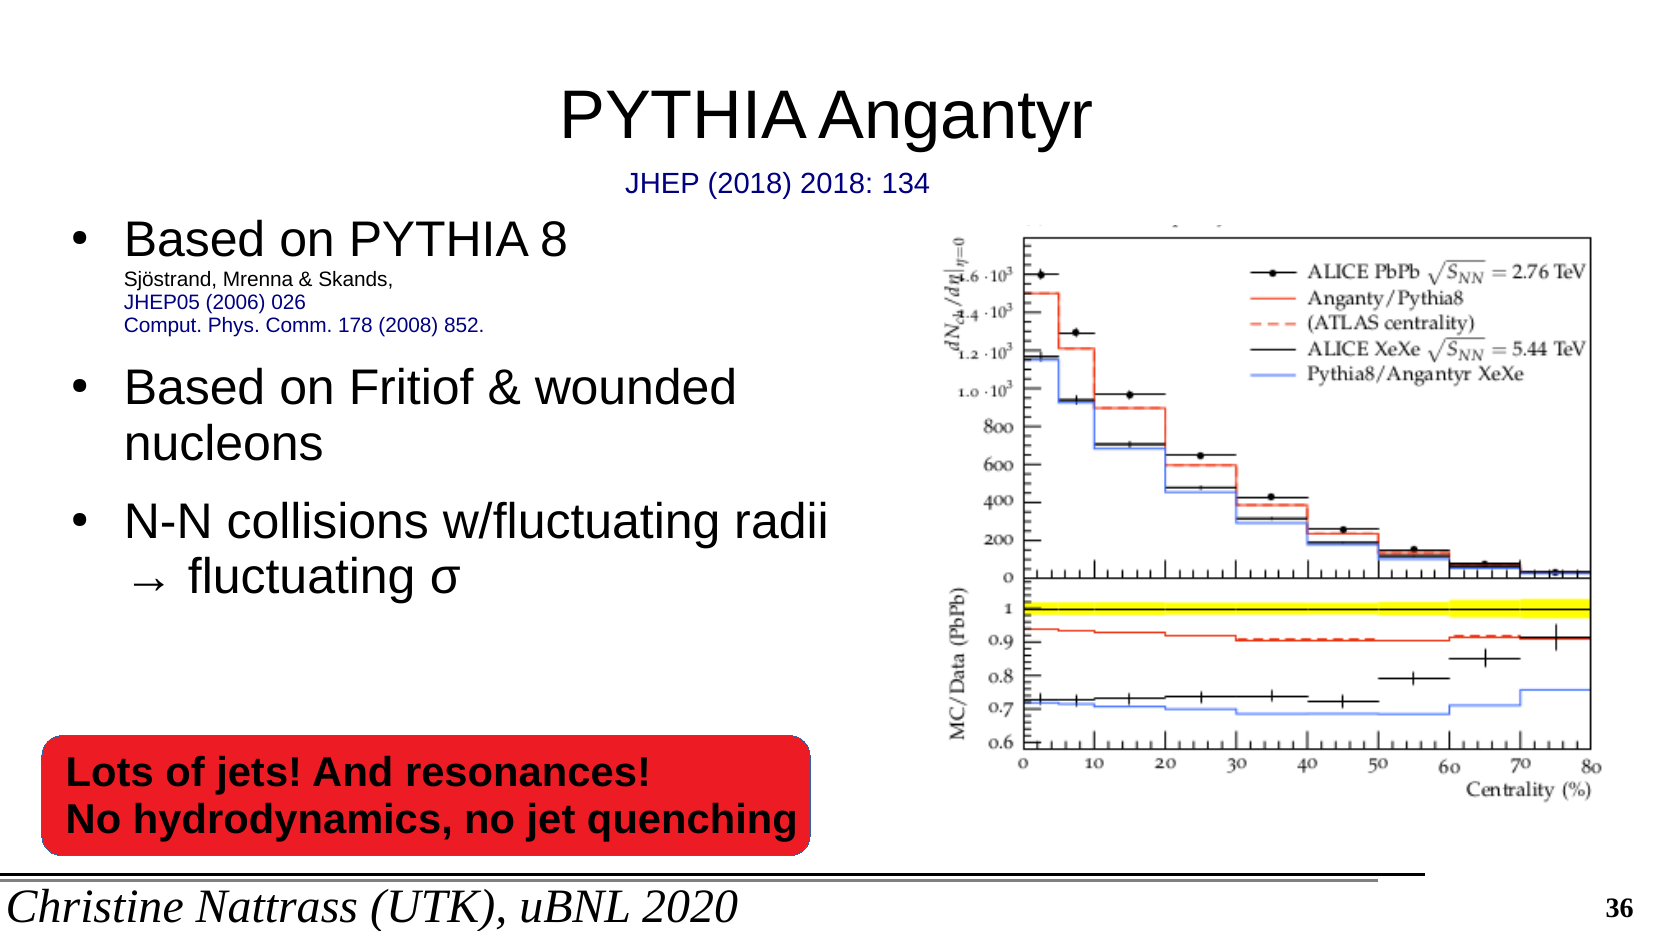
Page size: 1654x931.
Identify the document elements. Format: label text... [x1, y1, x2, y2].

list Based on PYTHIA 8 Sjöstrand, Mrenna & Skands, JHEP05 (2006) 026 Comput. Phys. Comm. 178 (2008) 852. Based on Fritiof & wounded nucleons N-N collisions w/fluctuating radii → fluctuating σ [53, 211, 886, 752]
text_box [41, 735, 804, 852]
text_box JHEP (2018) 2018: 134 [586, 160, 970, 208]
picture [915, 225, 1606, 811]
title PYTHIA Angantyr [82, 37, 1571, 193]
text_box Lots of jets! And resonances! No hydrodynamics, no jet quenching [50, 741, 826, 853]
